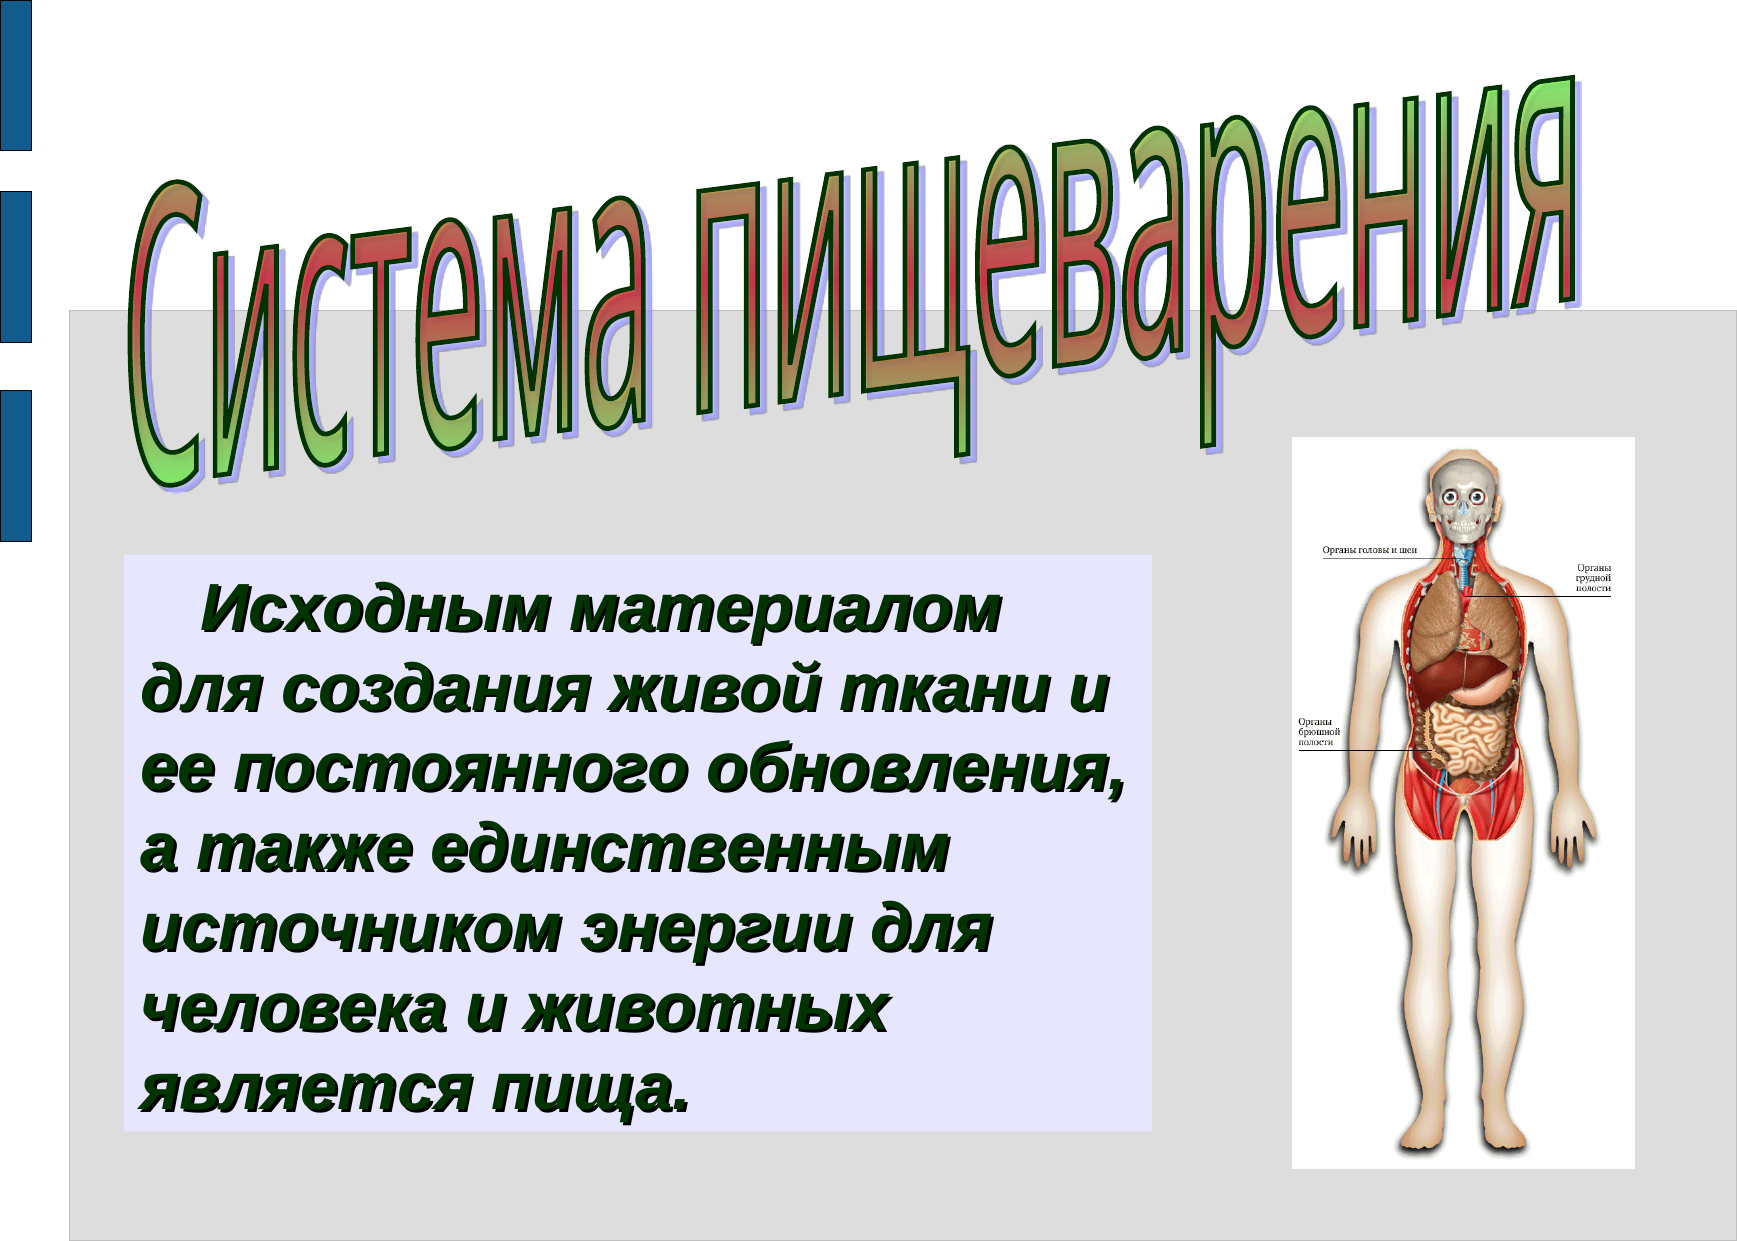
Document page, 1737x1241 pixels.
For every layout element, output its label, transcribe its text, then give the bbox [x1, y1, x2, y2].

text_box Система пищеварения [352, 229, 410, 455]
text_box Система пищеварения [698, 183, 758, 413]
text_box Система пищеварения [1513, 77, 1573, 307]
text_box Система пищеварения [863, 157, 969, 456]
text_box Система пищеварения [1054, 141, 1113, 367]
text_box Система пищеварения [495, 208, 570, 440]
text_box Система пищеварения [1202, 117, 1265, 447]
text_box Система пищеварения [215, 246, 277, 476]
text_box Система пищеварения [1124, 127, 1181, 359]
text_box Система пищеварения [1355, 97, 1417, 328]
text_box Система пищеварения [294, 235, 346, 466]
text_box Система пищеварения [1278, 107, 1338, 338]
picture [1292, 437, 1635, 1169]
text_box Система пищеварения [1438, 87, 1500, 317]
text_box Система пищеварения [779, 172, 842, 403]
text_box Система пищеварения [977, 146, 1037, 377]
text_box Система пищеварения [129, 181, 201, 486]
text_box Система пищеварения [586, 197, 644, 429]
text_box Исходным материалом для создания живой ткани и ее постоянного обновления, а также единственным источником энергии для человека и животных является пища. [123, 554, 1152, 1132]
text_box Система пищеварения [417, 219, 478, 450]
